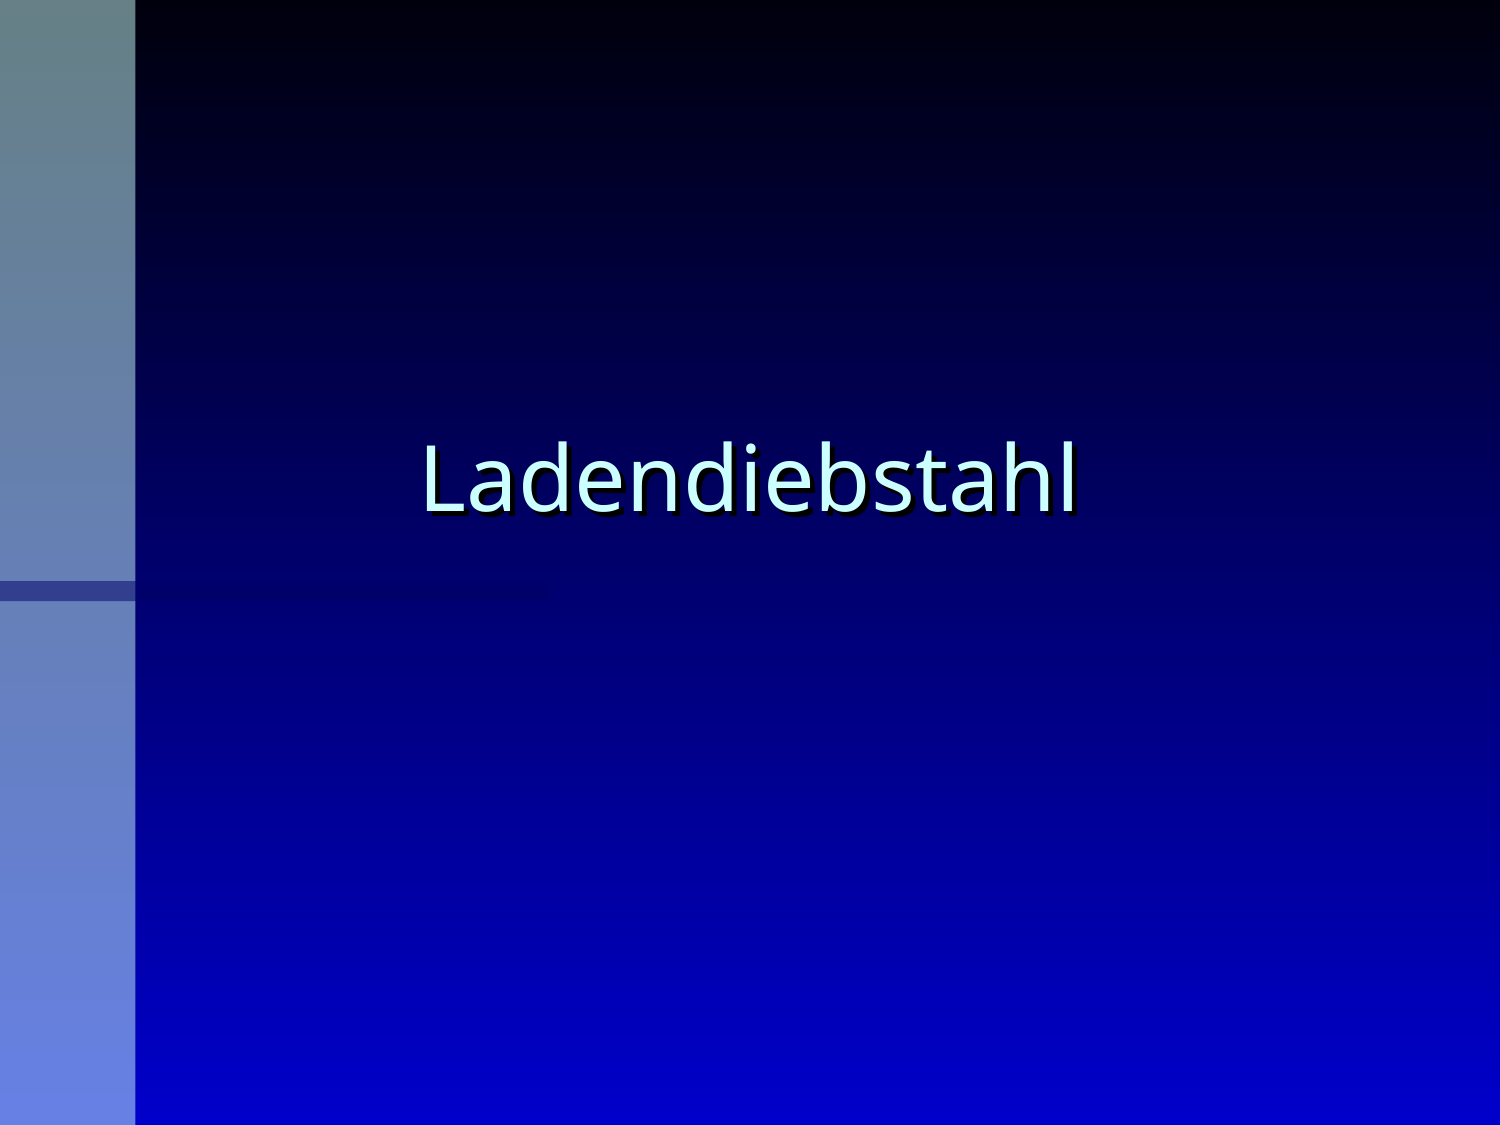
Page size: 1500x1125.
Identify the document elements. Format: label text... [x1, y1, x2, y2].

title Ladendiebstahl [112, 349, 1388, 538]
